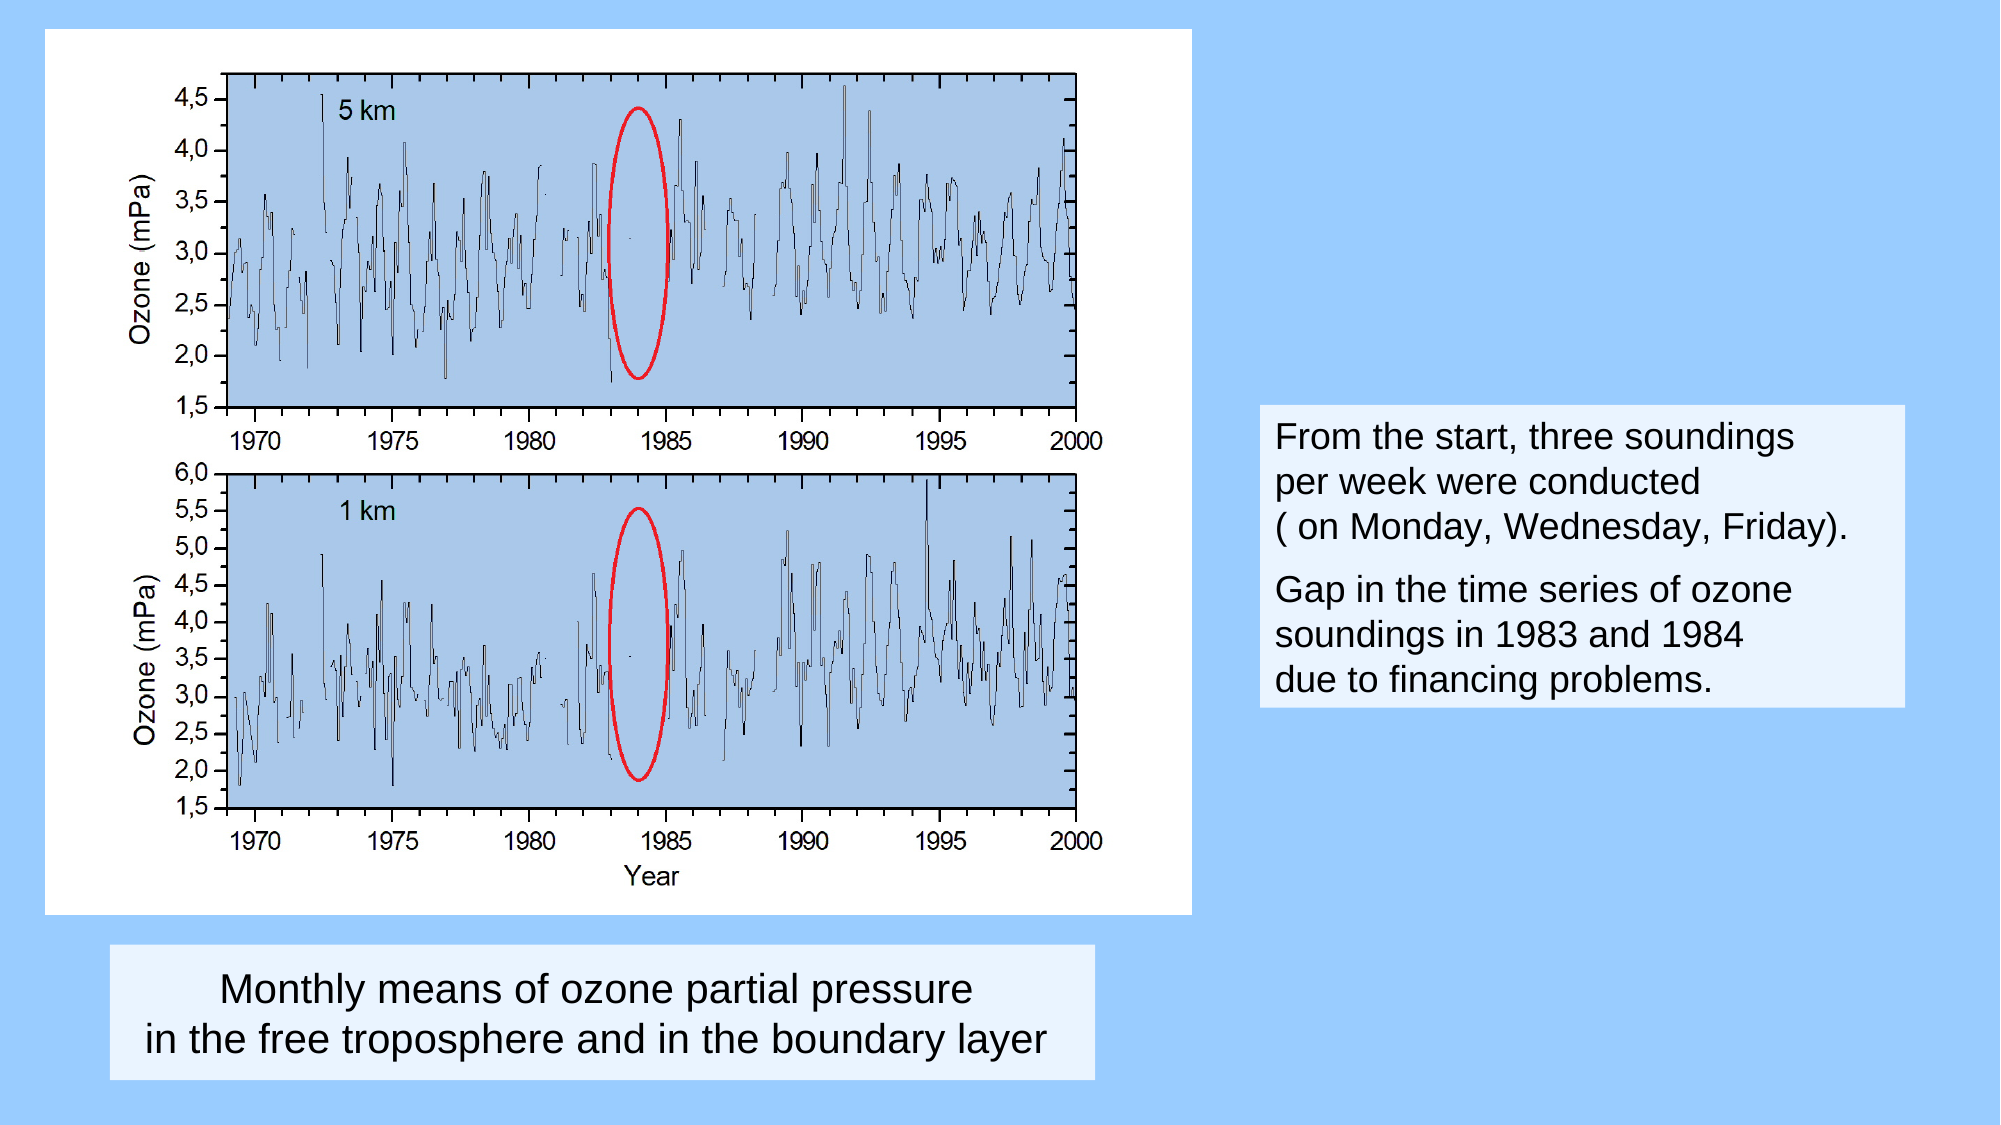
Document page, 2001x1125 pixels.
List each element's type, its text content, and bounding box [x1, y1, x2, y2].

text_box Monthly means of ozone partial pressure in the free troposphere and in the boundary layer [109, 944, 1096, 1081]
picture [45, 29, 1192, 916]
text_box From the start, three soundings per week were conducted ( on Monday, Wednesday, Friday). Gap in the time series of ozone soundings in 1983 and 1984 due to financing problems. [1260, 404, 1906, 708]
